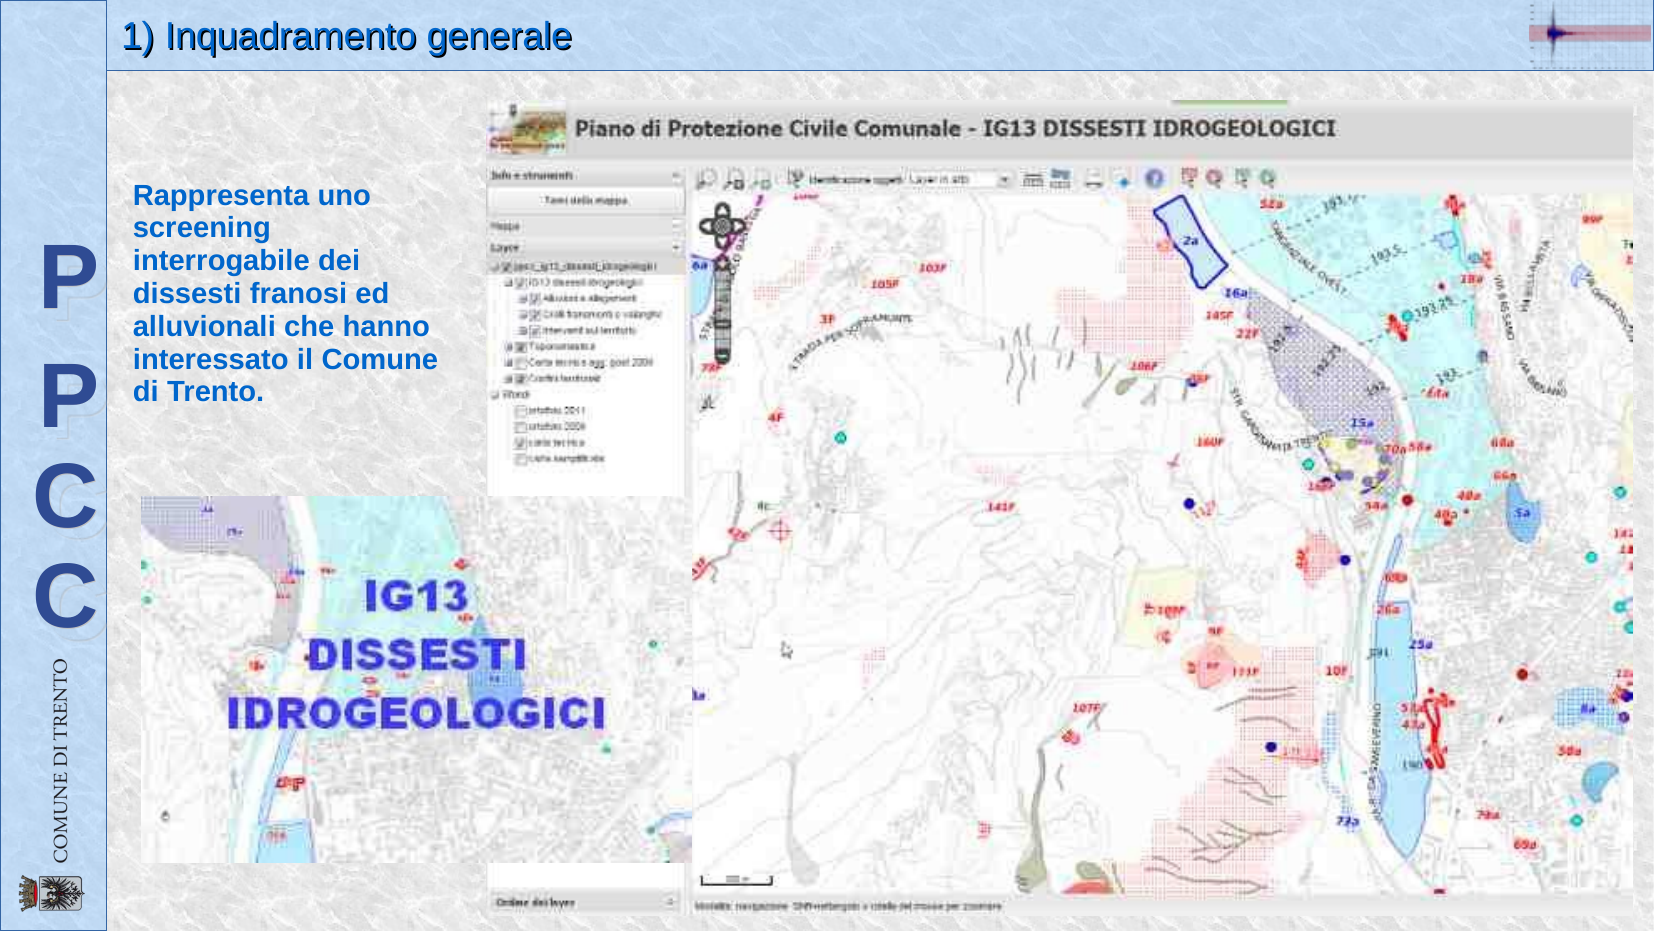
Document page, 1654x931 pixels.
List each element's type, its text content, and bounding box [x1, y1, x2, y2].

text_box Rappresenta uno screening interrogabile dei dissesti franosi ed alluvionali che hanno interessato il Comune di Trento. [118, 171, 461, 449]
picture [107, 0, 1654, 931]
picture [19, 660, 85, 912]
text_box 1) Inquadramento generale [106, 0, 1529, 71]
